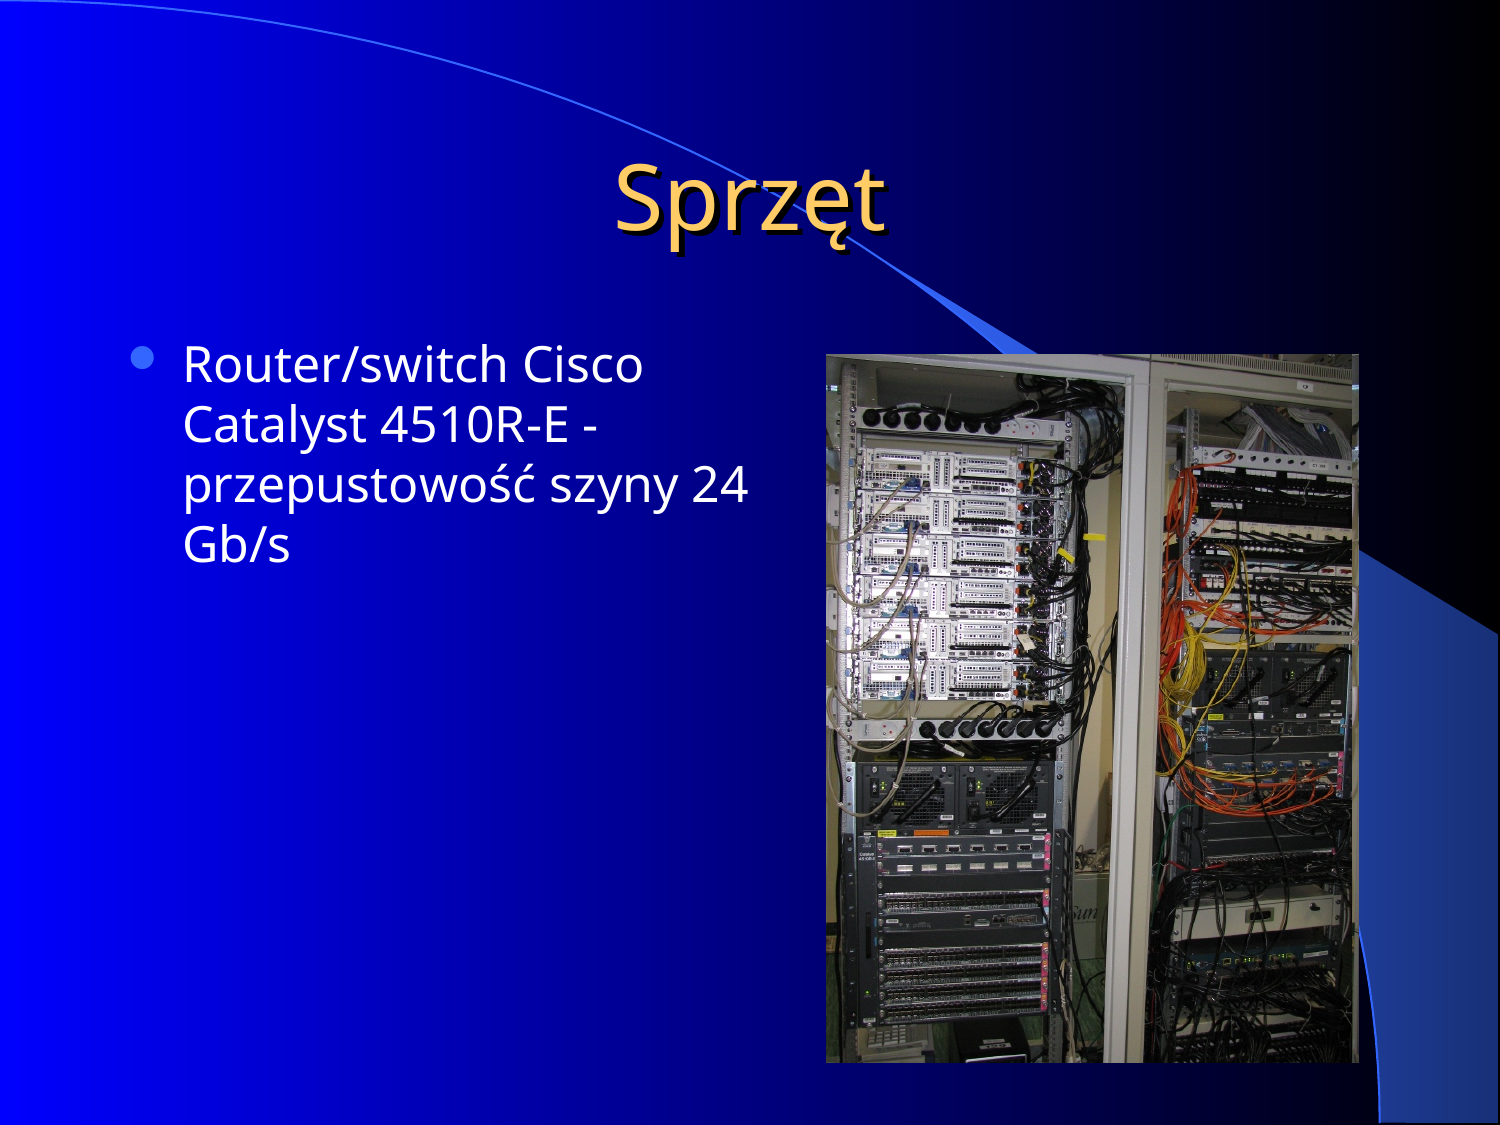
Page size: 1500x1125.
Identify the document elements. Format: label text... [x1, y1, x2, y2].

title Sprzęt [112, 99, 1388, 288]
text_box Router/switch Cisco Catalyst 4510R-E - przepustowość szyny 24 Gb/s [112, 324, 768, 1001]
picture [826, 354, 1359, 1063]
